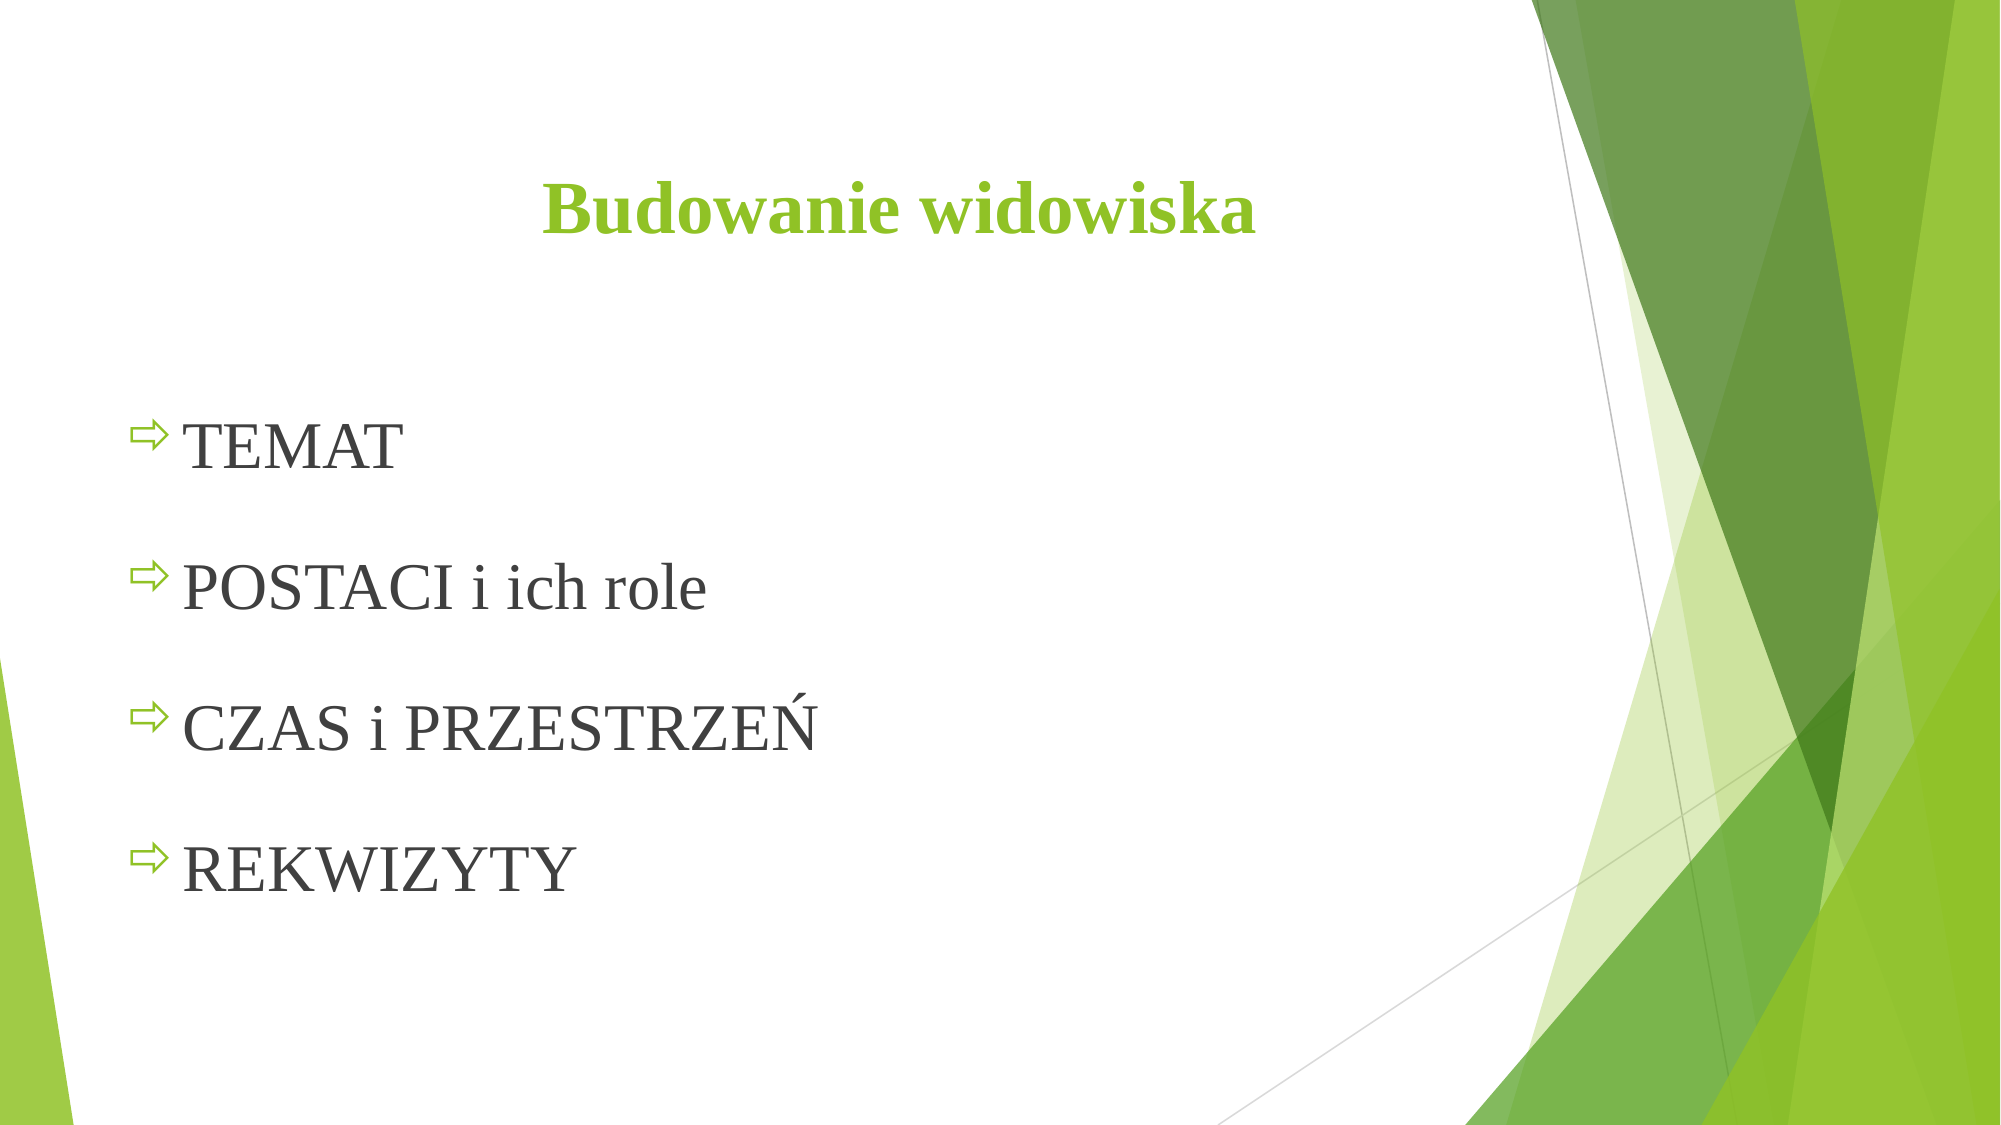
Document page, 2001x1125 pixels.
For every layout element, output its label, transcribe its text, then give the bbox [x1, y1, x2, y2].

title Budowanie widowiska [111, 151, 1689, 329]
list TEMAT POSTACI i ich role CZAS i PRZESTRZEŃ REKWIZYTY [111, 354, 1522, 992]
